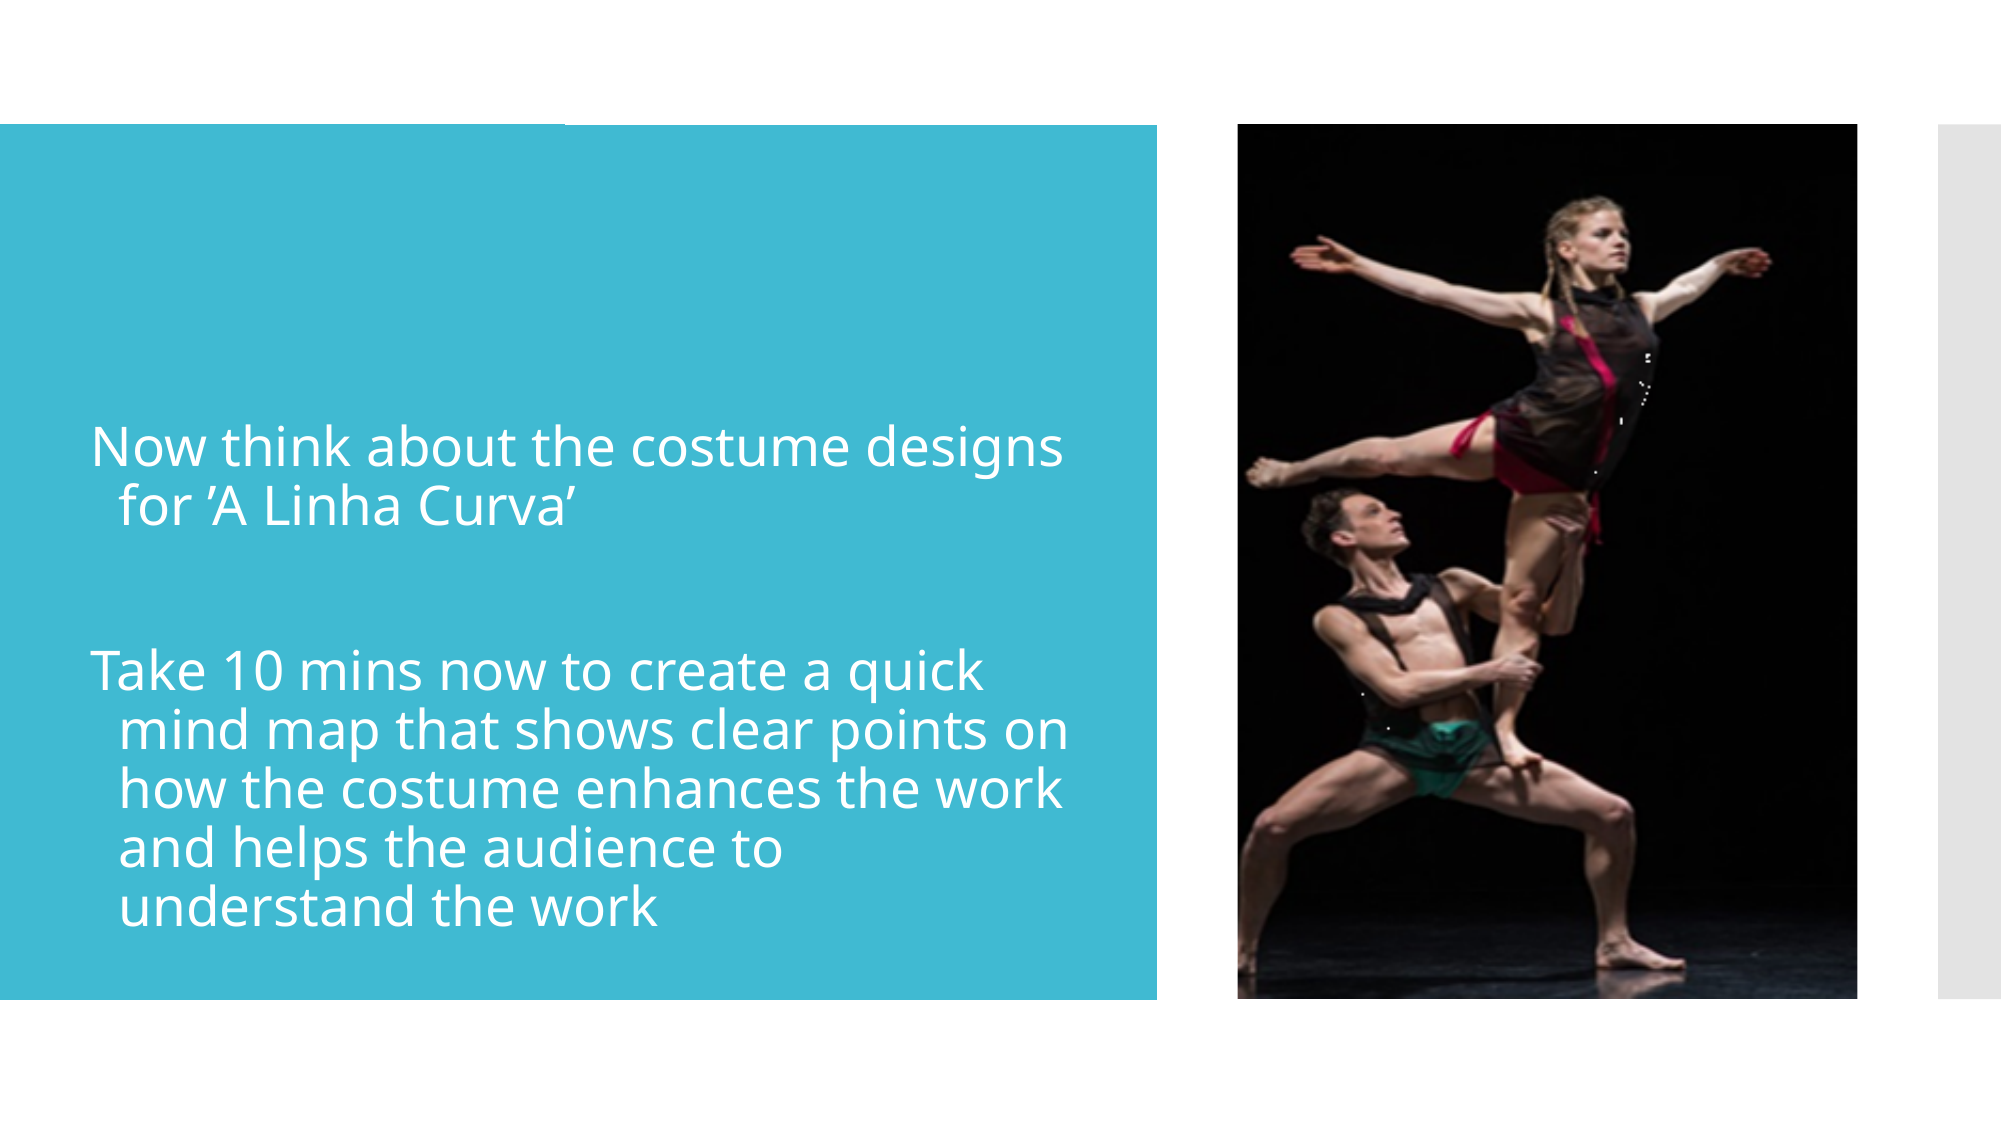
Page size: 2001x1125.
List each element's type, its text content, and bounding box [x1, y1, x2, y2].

text_box [0, 125, 1157, 1000]
picture [1237, 124, 1858, 1000]
list Now think about the costume designs for ’A Linha Curva’ Take 10 mins now to create a quick mind map that shows clear points on how the costume enhances the work and helps the audience to understand the work [47, 411, 1106, 949]
